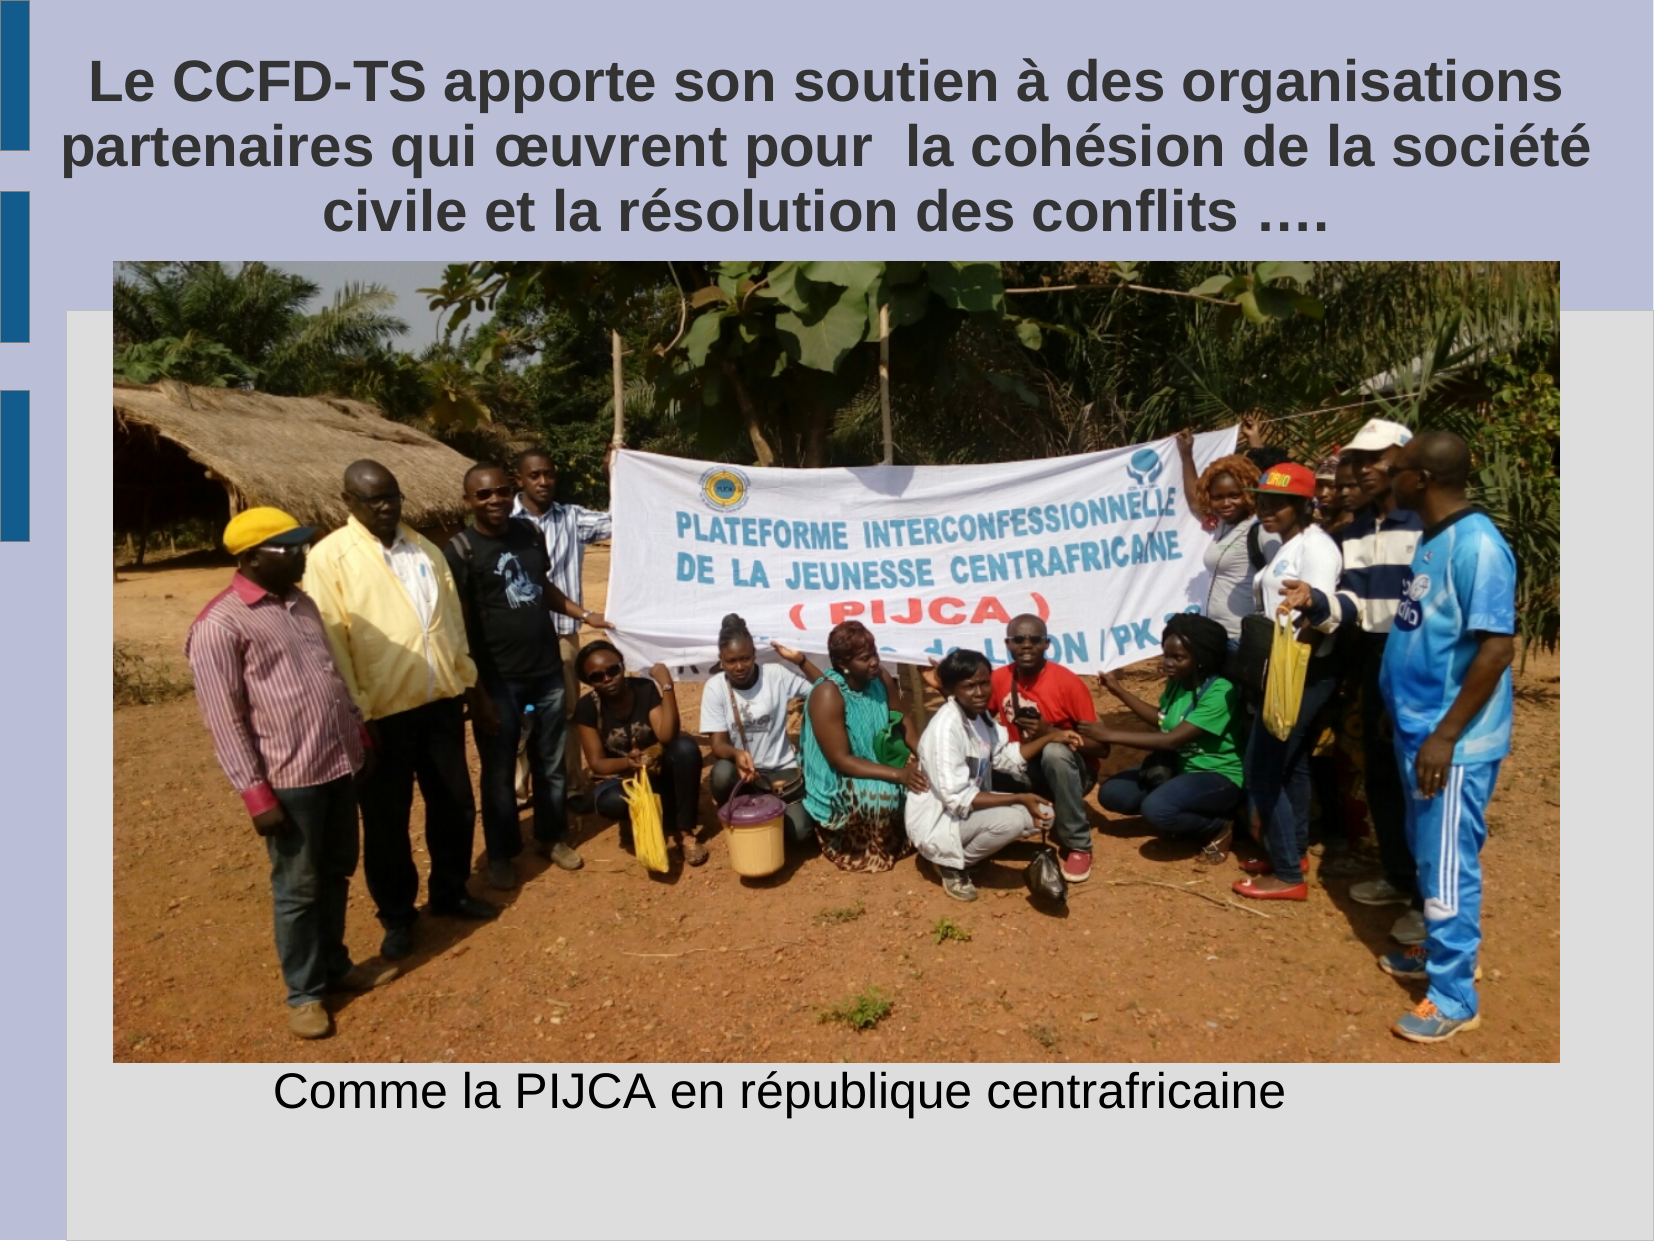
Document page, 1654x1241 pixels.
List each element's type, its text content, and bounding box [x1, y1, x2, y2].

picture [113, 261, 1560, 1063]
title Le CCFD-TS apporte son soutien à des organisations partenaires qui œuvrent pour la cohésion de la société civile et la résolution des conflits …. [11, 34, 1642, 259]
list Comme la PIJCA en république centrafricaine [118, 1062, 1571, 1138]
